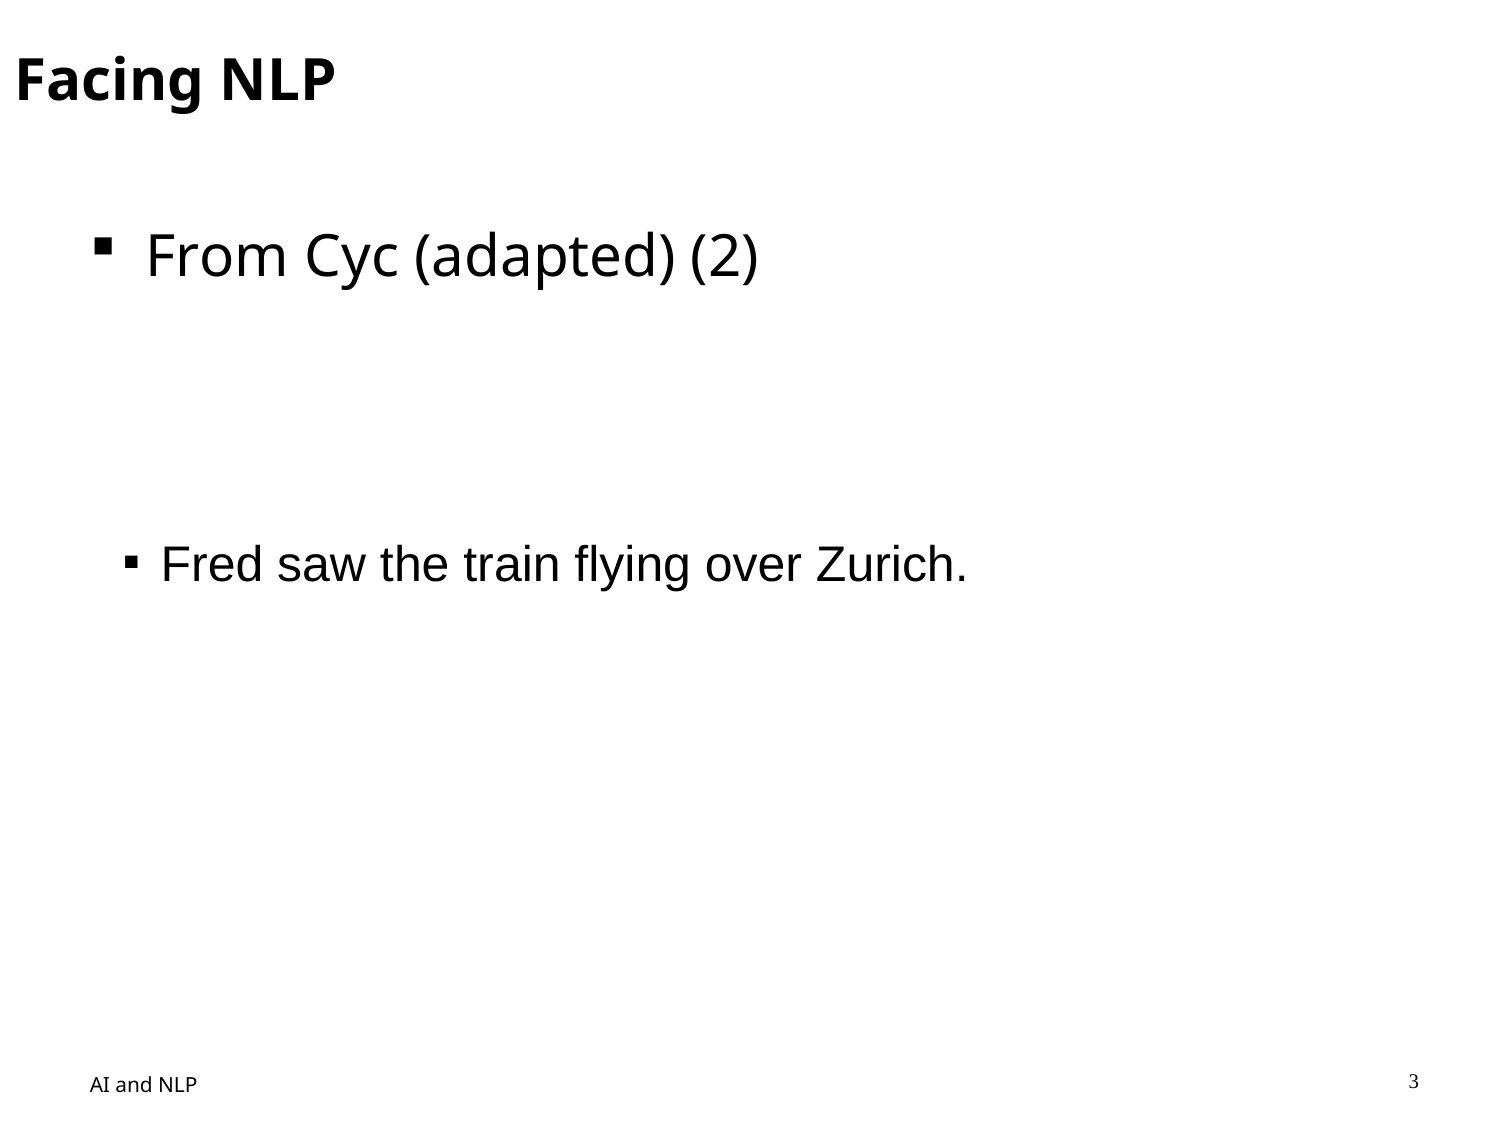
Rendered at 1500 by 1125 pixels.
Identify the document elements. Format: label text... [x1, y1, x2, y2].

list From Cyc (adapted) (2) Fred saw the train flying over Zurich. [75, 156, 1438, 1001]
title Facing NLP [0, 0, 1500, 156]
